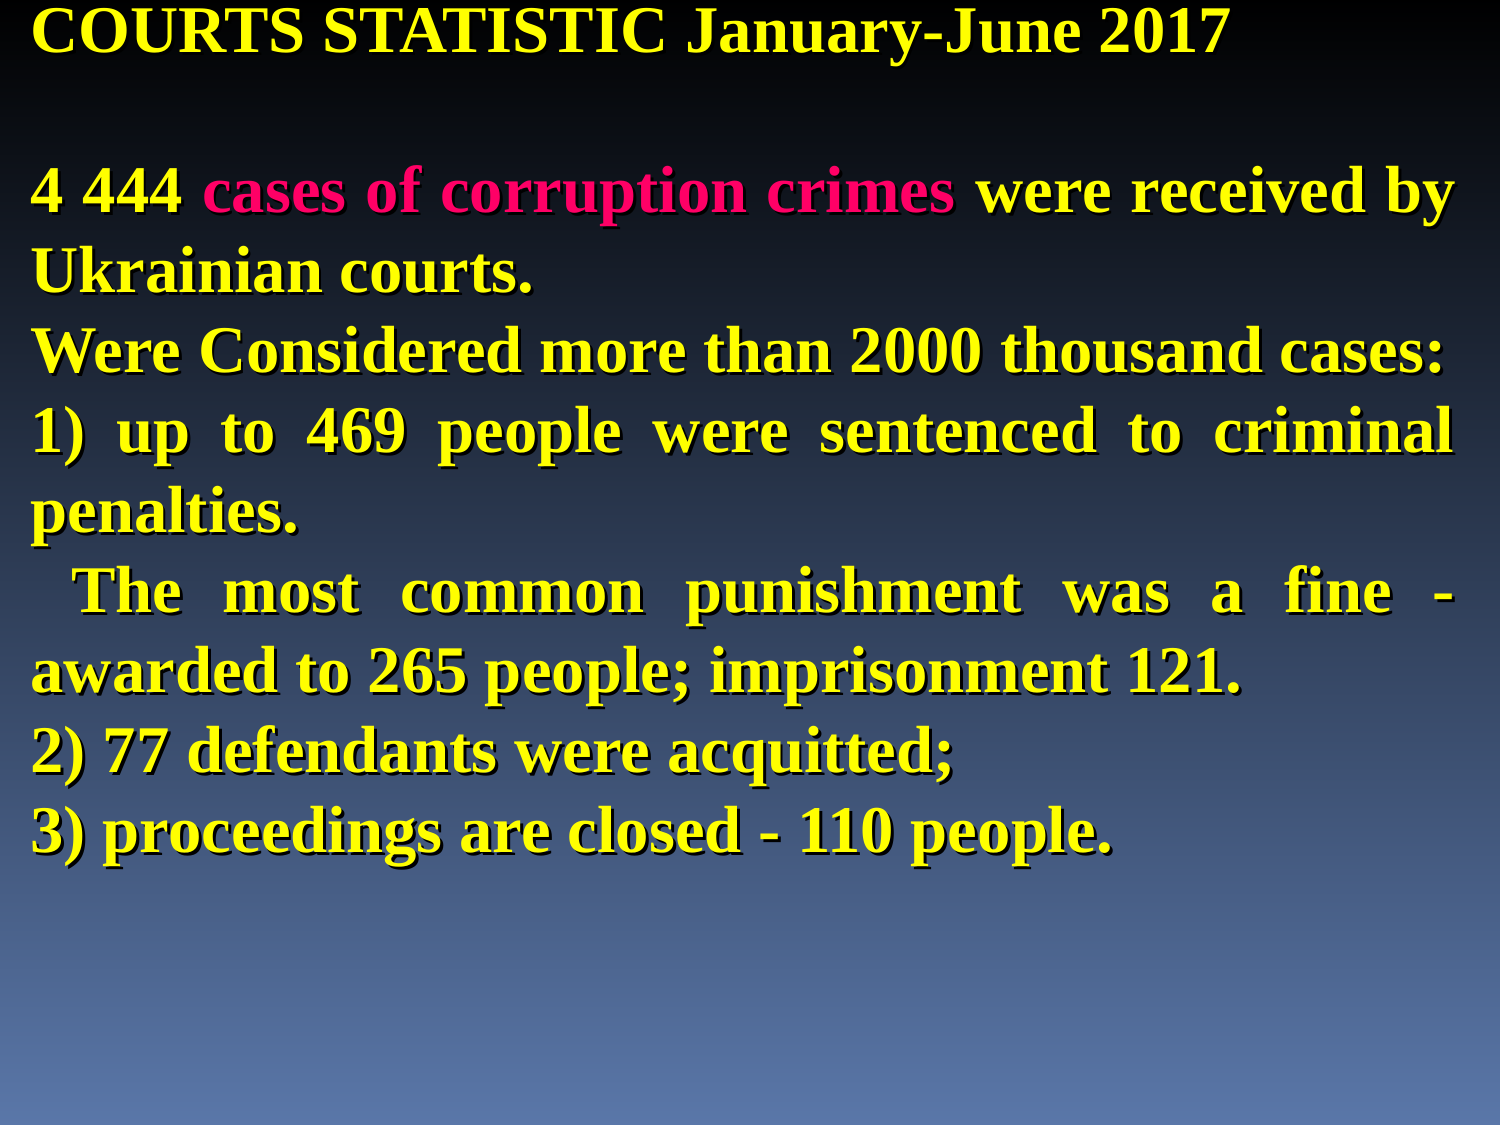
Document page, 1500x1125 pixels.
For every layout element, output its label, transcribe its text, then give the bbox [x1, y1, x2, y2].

text_box COURTS STATISTIC January-June 2017 4 444 cases of corruption crimes were received by Ukrainian courts. Were Considered more than 2000 thousand cases: 1) up to 469 people were sentenced to criminal penalties. The most common punishment was a fine - awarded to 265 people; imprisonment 121. 2) 77 defendants were acquitted; 3) proceedings are closed - 110 people. [15, 0, 1500, 954]
